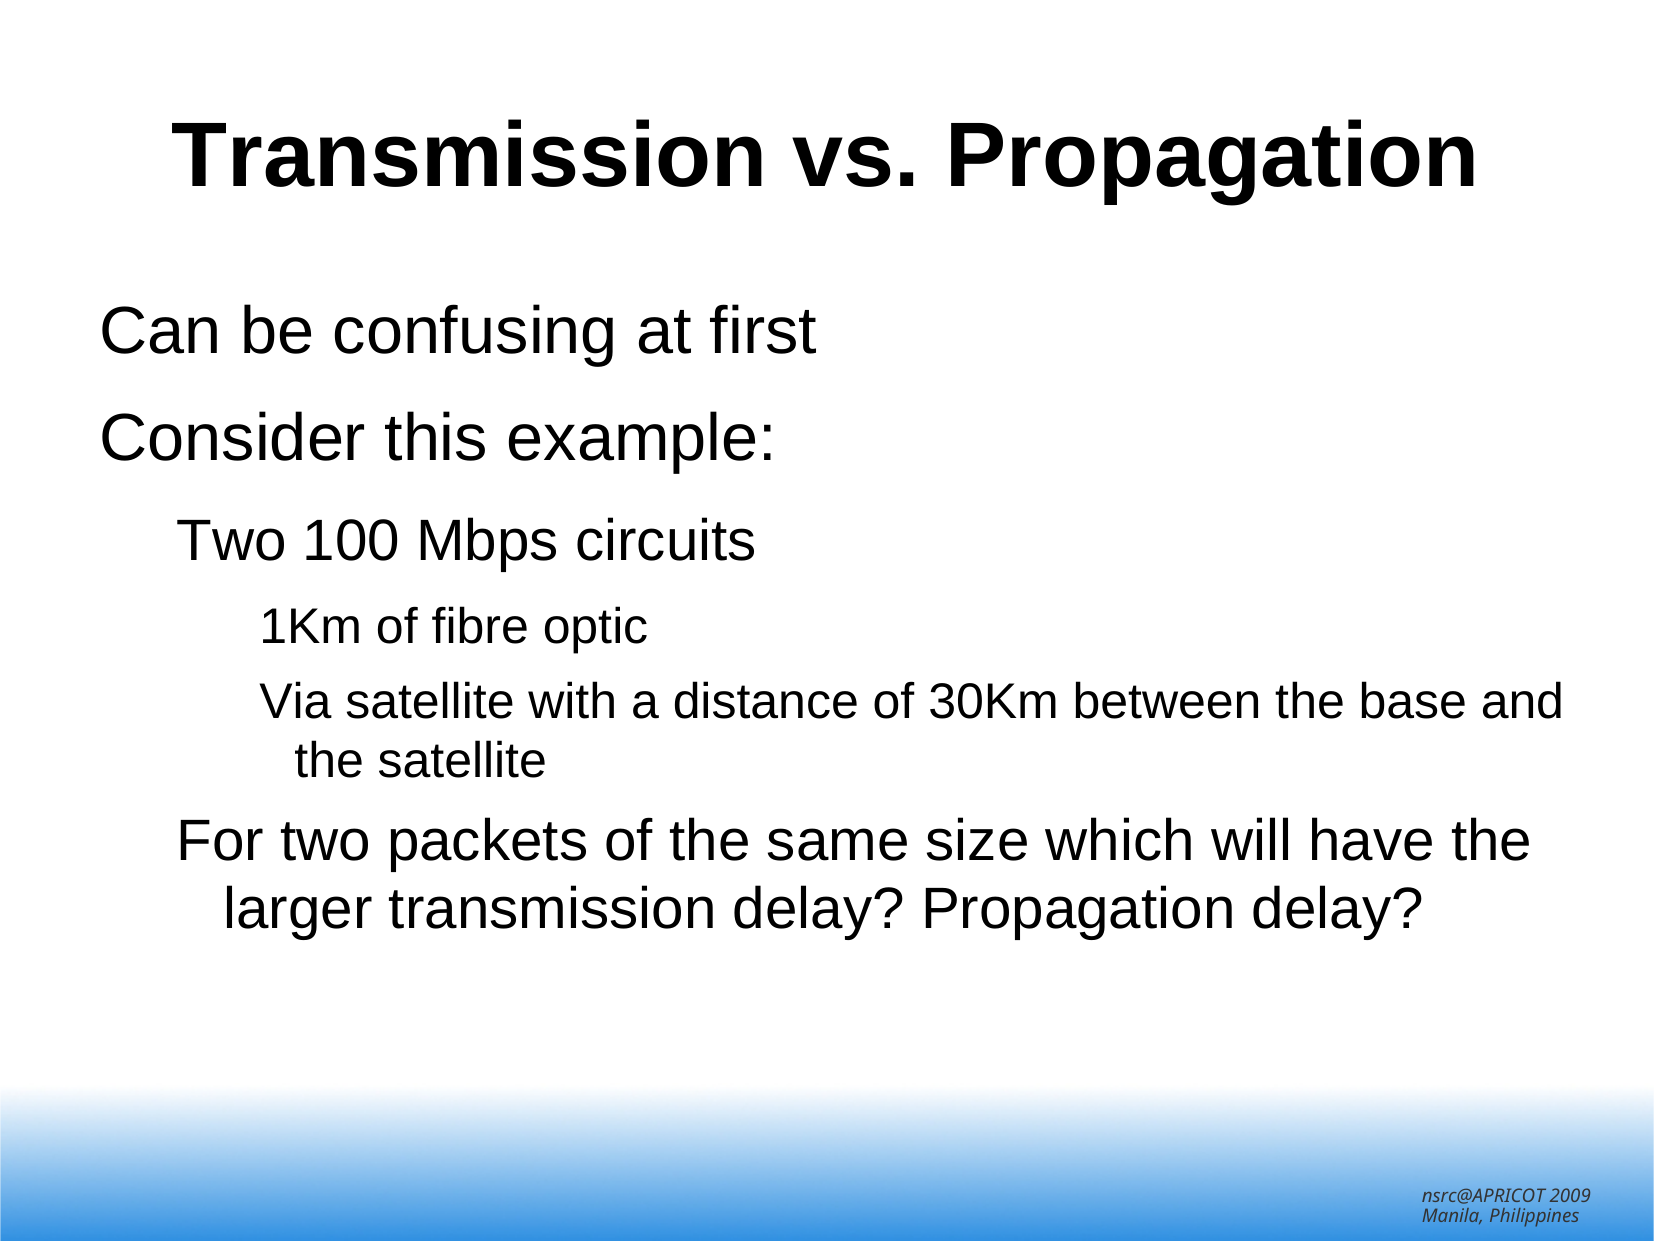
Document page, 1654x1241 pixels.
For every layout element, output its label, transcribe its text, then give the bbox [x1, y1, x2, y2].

title Transmission vs. Propagation [82, 38, 1571, 268]
list Can be confusing at first Consider this example: Two 100 Mbps circuits 1Km of fibre optic Via satellite with a distance of 30Km between the base and the satellite For two packets of the same size which will have the larger transmission delay? Propagation delay? [82, 290, 1571, 1109]
picture [0, 1083, 1654, 1241]
